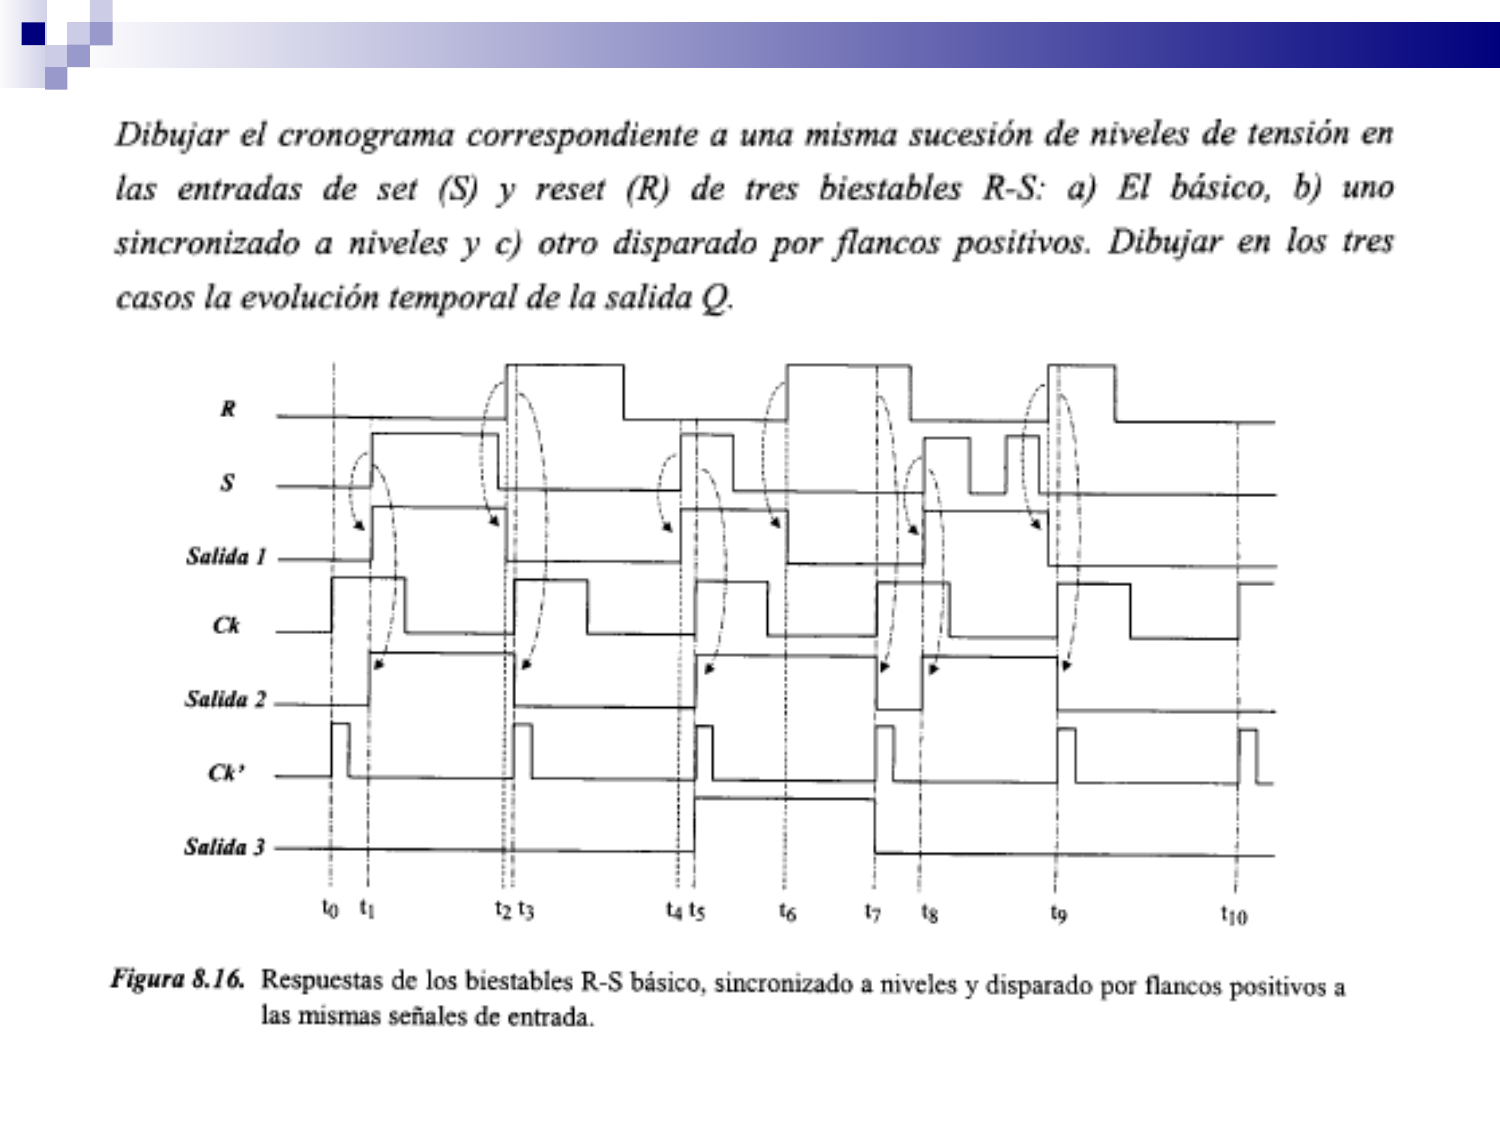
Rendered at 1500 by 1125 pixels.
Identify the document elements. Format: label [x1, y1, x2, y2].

picture [64, 101, 1437, 1036]
